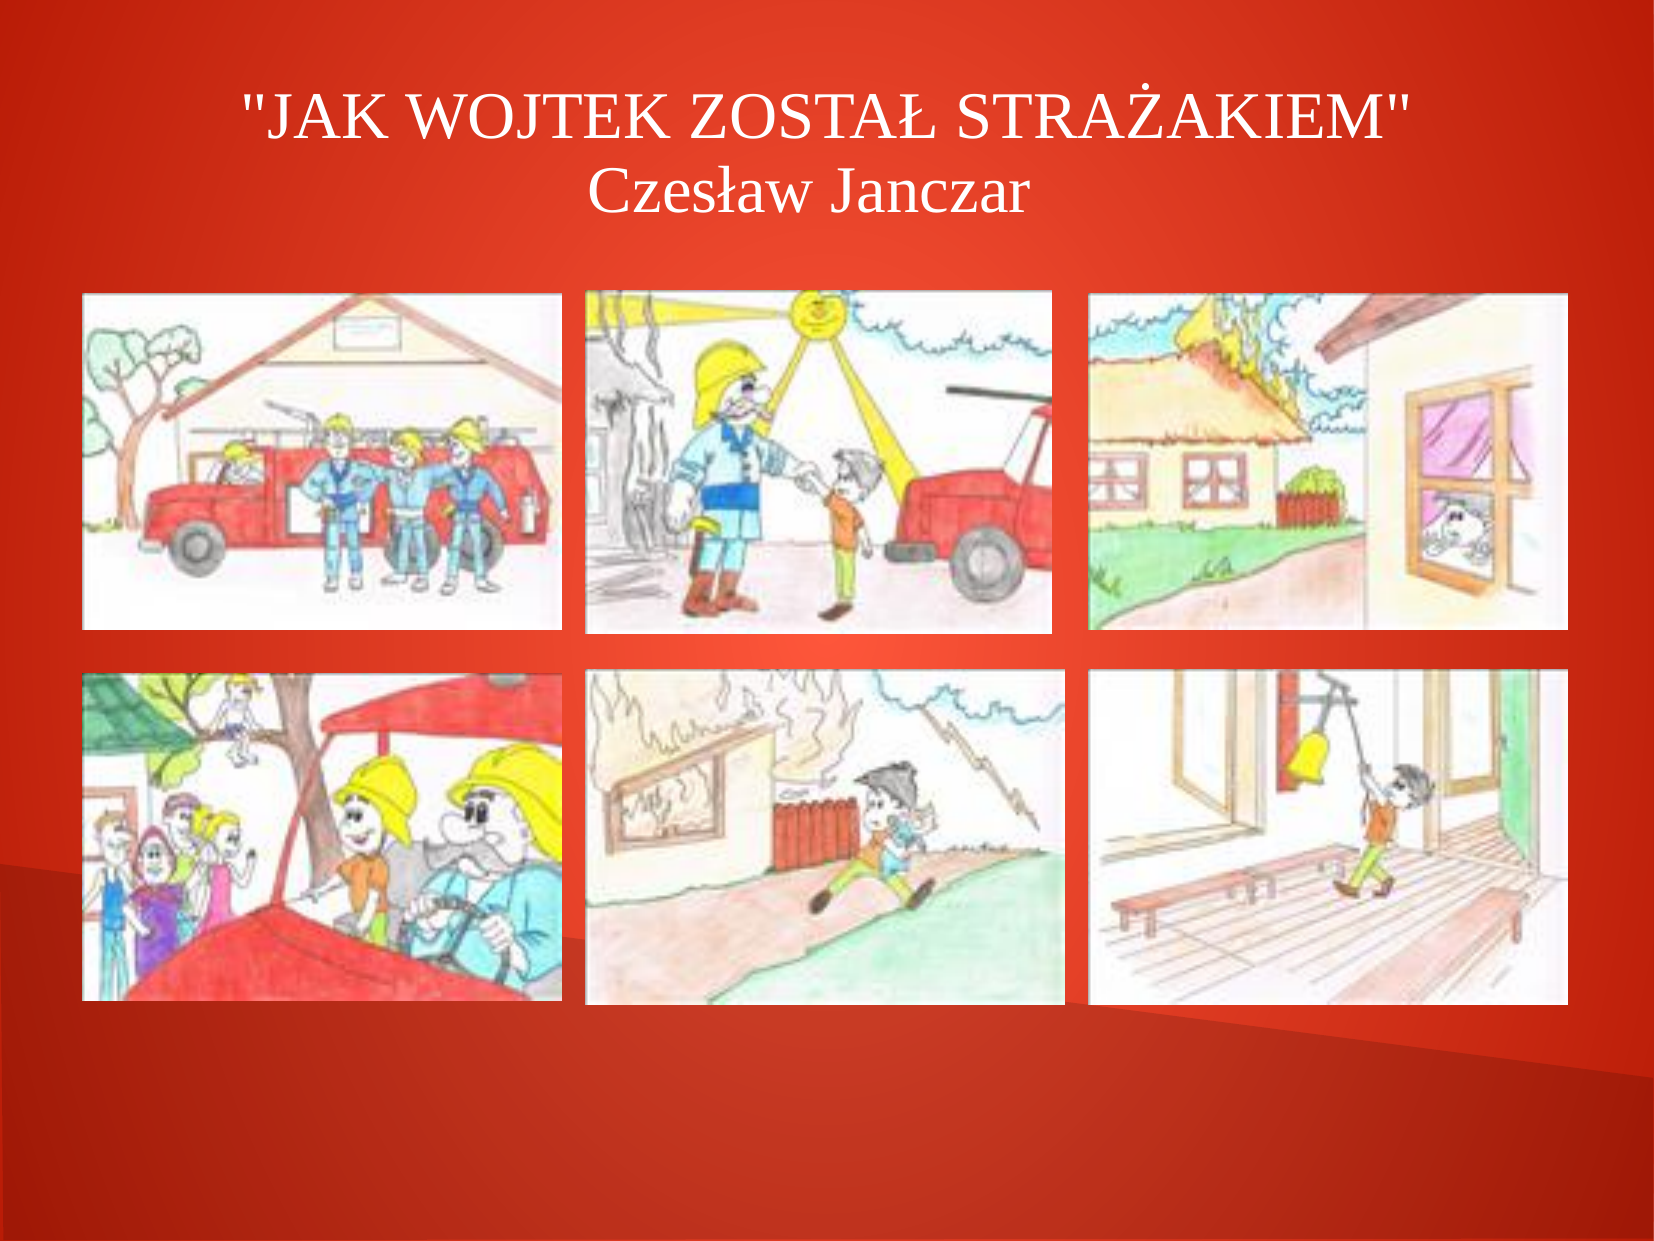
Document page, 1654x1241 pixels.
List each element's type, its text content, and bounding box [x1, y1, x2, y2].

title "JAK WOJTEK ZOSTAŁ STRAŻAKIEM" Czesław Janczar [82, 49, 1571, 257]
picture [1088, 669, 1568, 1005]
picture [82, 293, 562, 630]
picture [1088, 293, 1568, 630]
picture [585, 669, 1065, 1005]
picture [585, 290, 1052, 634]
picture [82, 673, 562, 1001]
